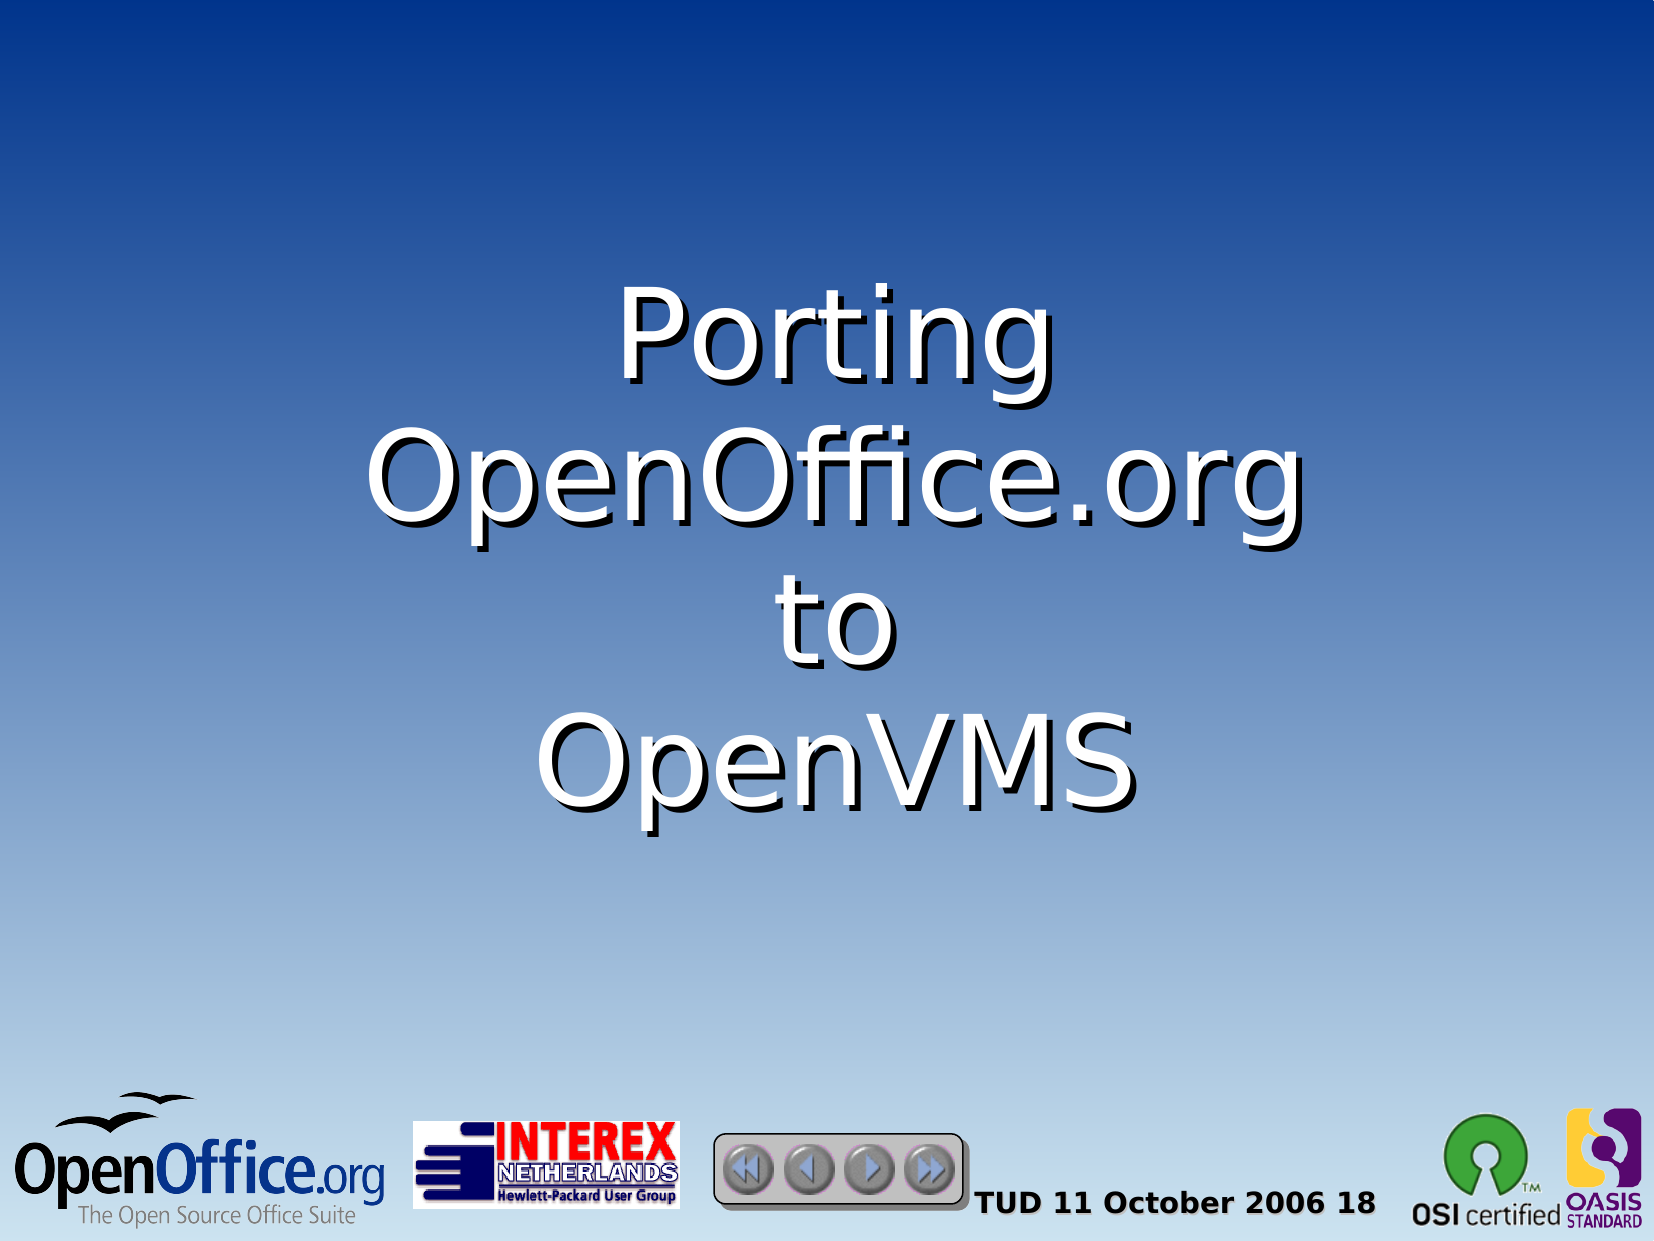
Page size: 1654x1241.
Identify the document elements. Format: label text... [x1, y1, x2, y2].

picture [413, 1121, 680, 1209]
text_box [714, 1133, 963, 1204]
subtitle Porting OpenOffice.org to OpenVMS [82, 29, 1571, 1069]
picture [844, 1144, 895, 1195]
picture [15, 1092, 384, 1229]
picture [723, 1144, 774, 1195]
text_box TUD 11 October 2006 32 [980, 1181, 1506, 1241]
picture [904, 1144, 955, 1195]
picture [1405, 1102, 1654, 1238]
picture [784, 1144, 835, 1195]
